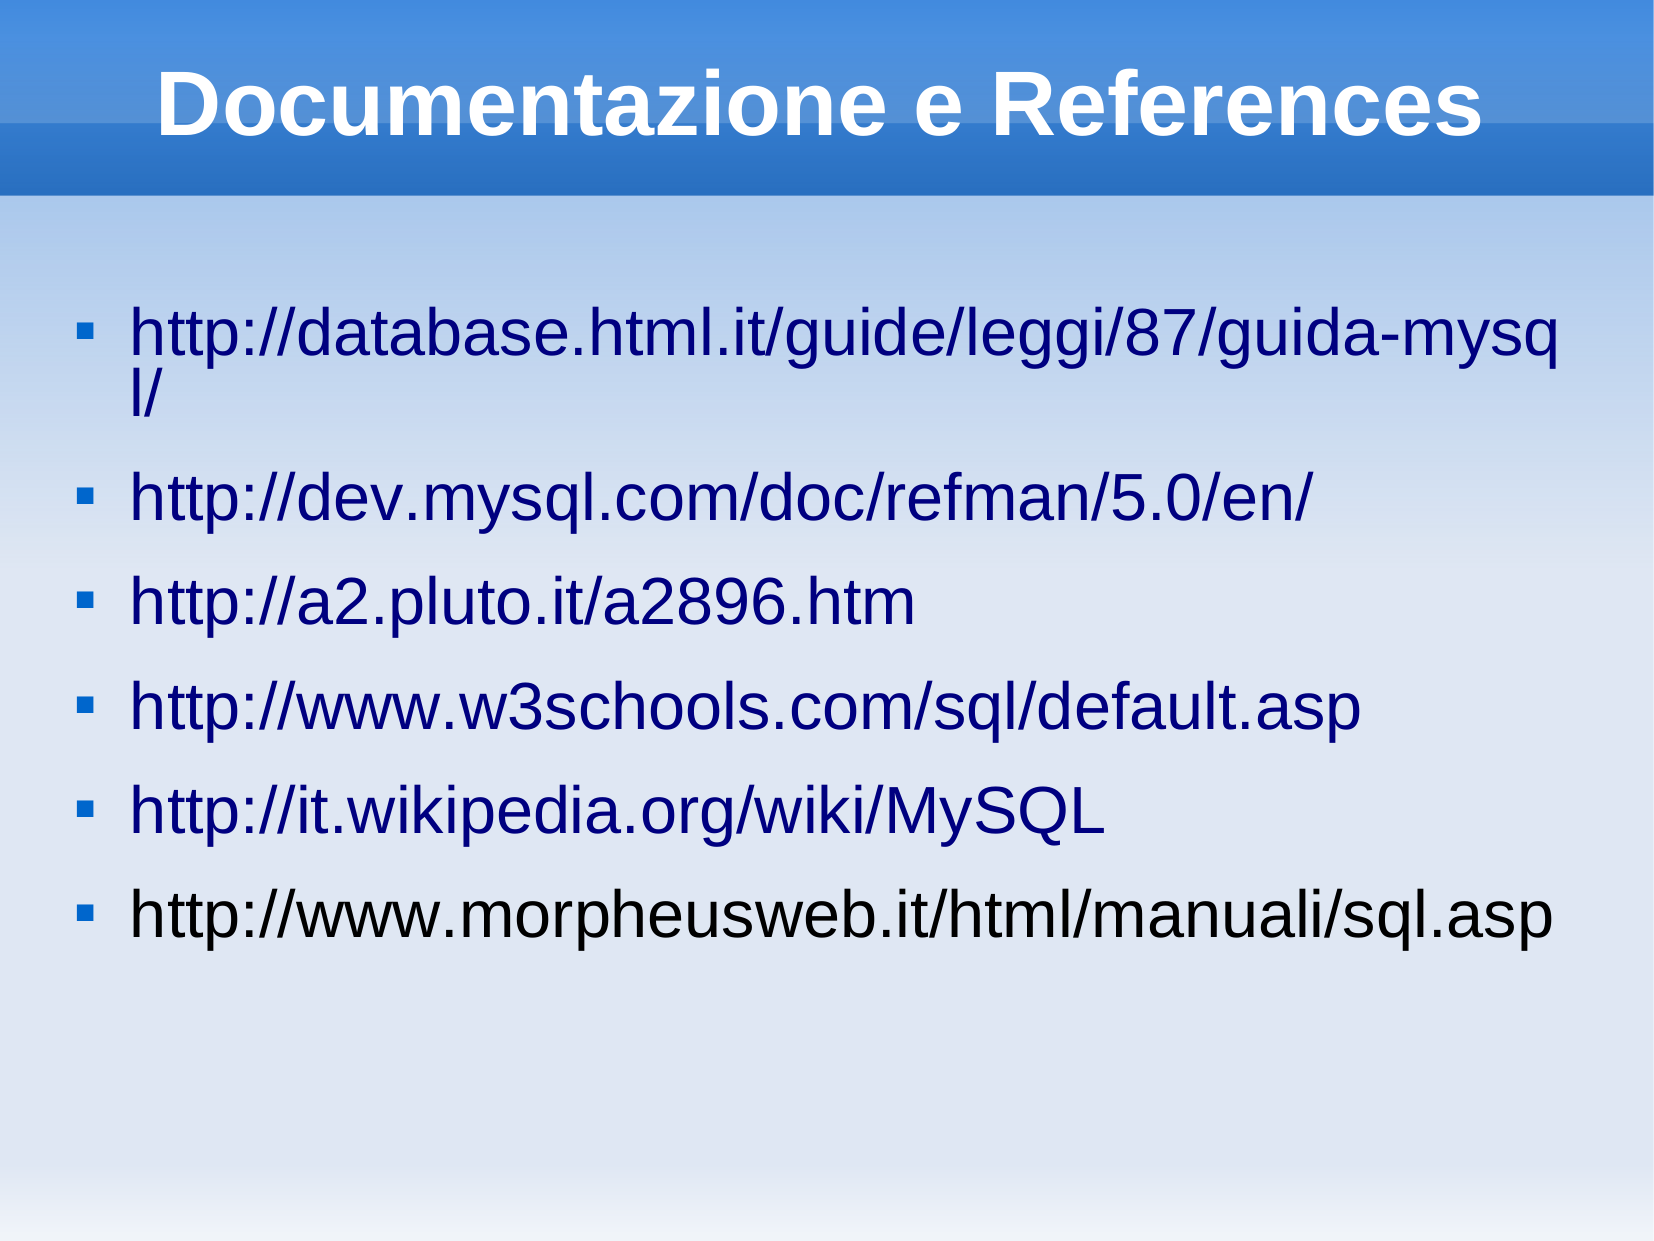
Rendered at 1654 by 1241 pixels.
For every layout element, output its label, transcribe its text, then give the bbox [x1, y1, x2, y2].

title Documentazione e References [76, 7, 1565, 200]
list http://database.html.it/guide/leggi/87/guida-mysql/ http://dev.mysql.com/doc/refman/5.0/en/ http://a2.pluto.it/a2896.htm http://www.w3schools.com/sql/default.asp http://it.wikipedia.org/wiki/MySQL http://www.morpheusweb.it/html/manuali/sql.asp [59, 295, 1571, 1094]
picture [0, 0, 1654, 1241]
